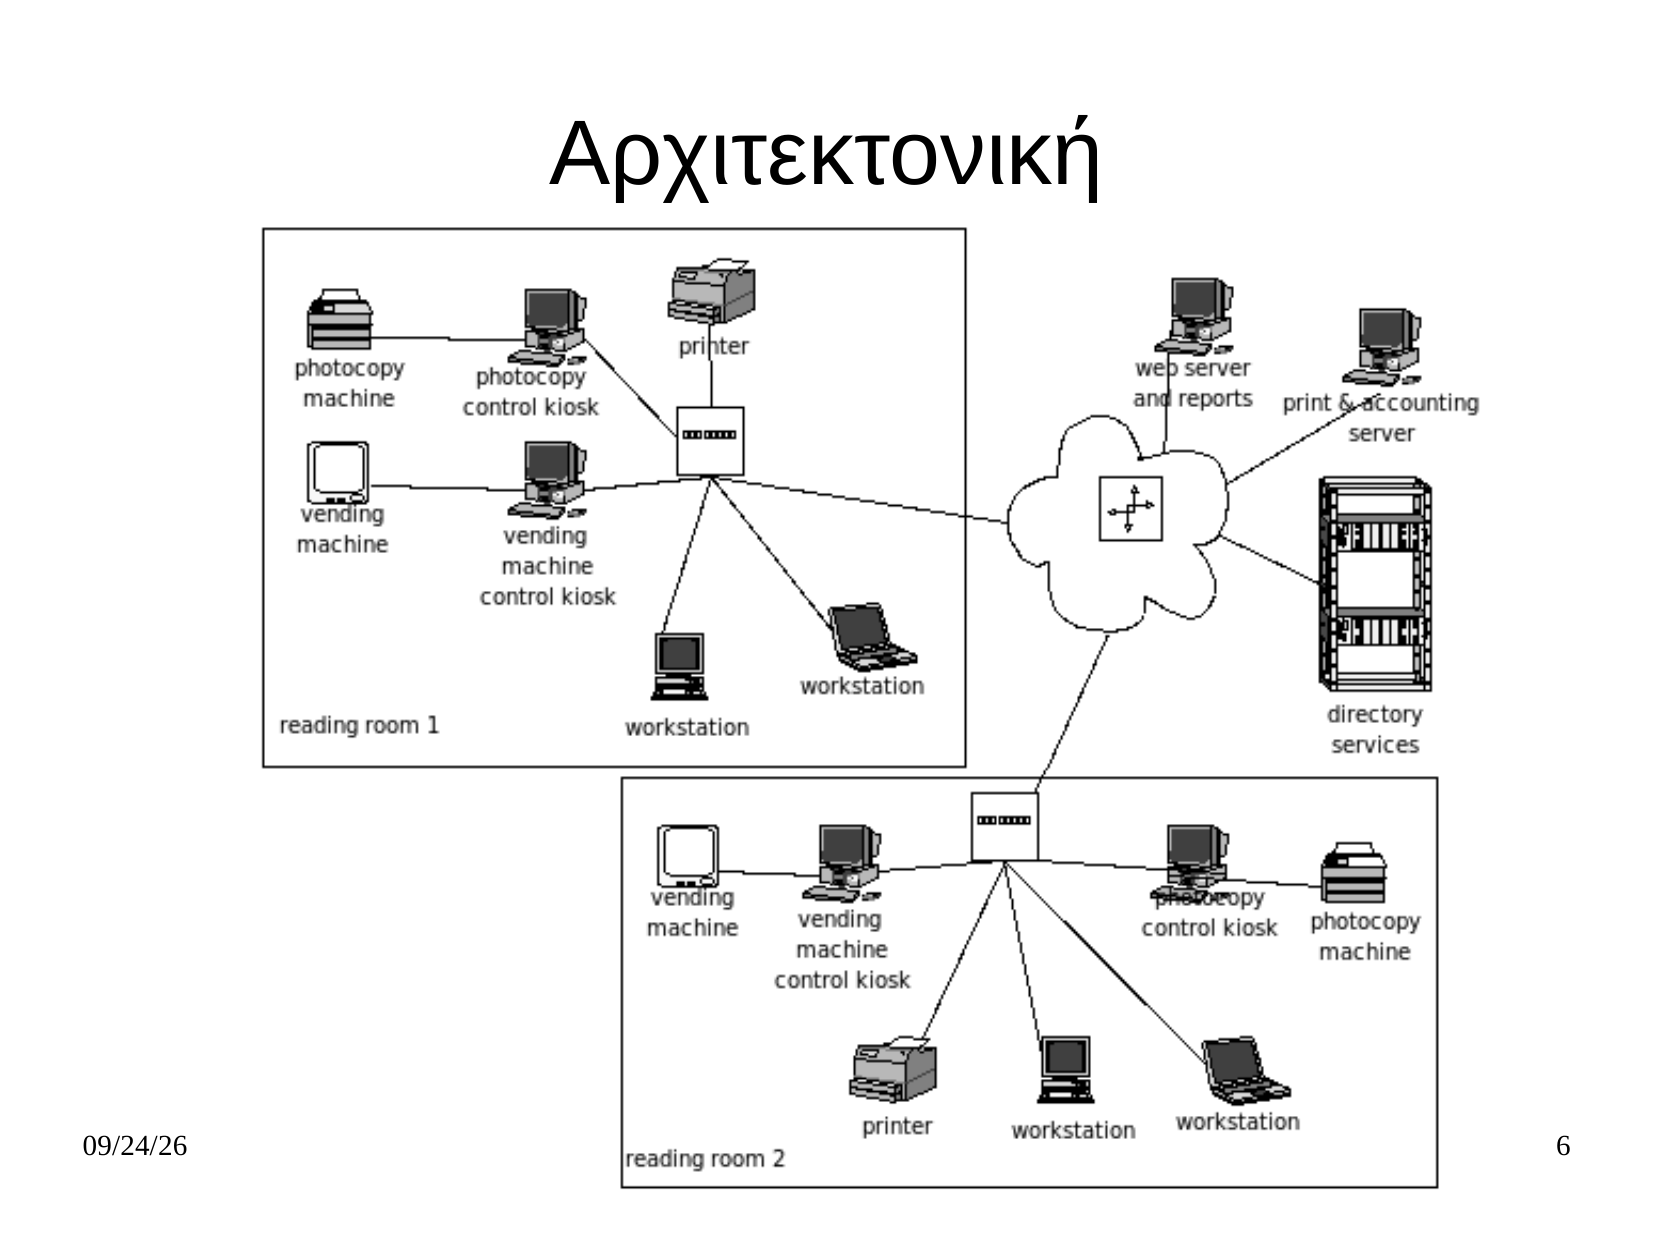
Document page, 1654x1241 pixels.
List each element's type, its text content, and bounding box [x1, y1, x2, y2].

picture [250, 224, 1488, 1201]
title Αρχιτεκτονική [82, 49, 1571, 257]
